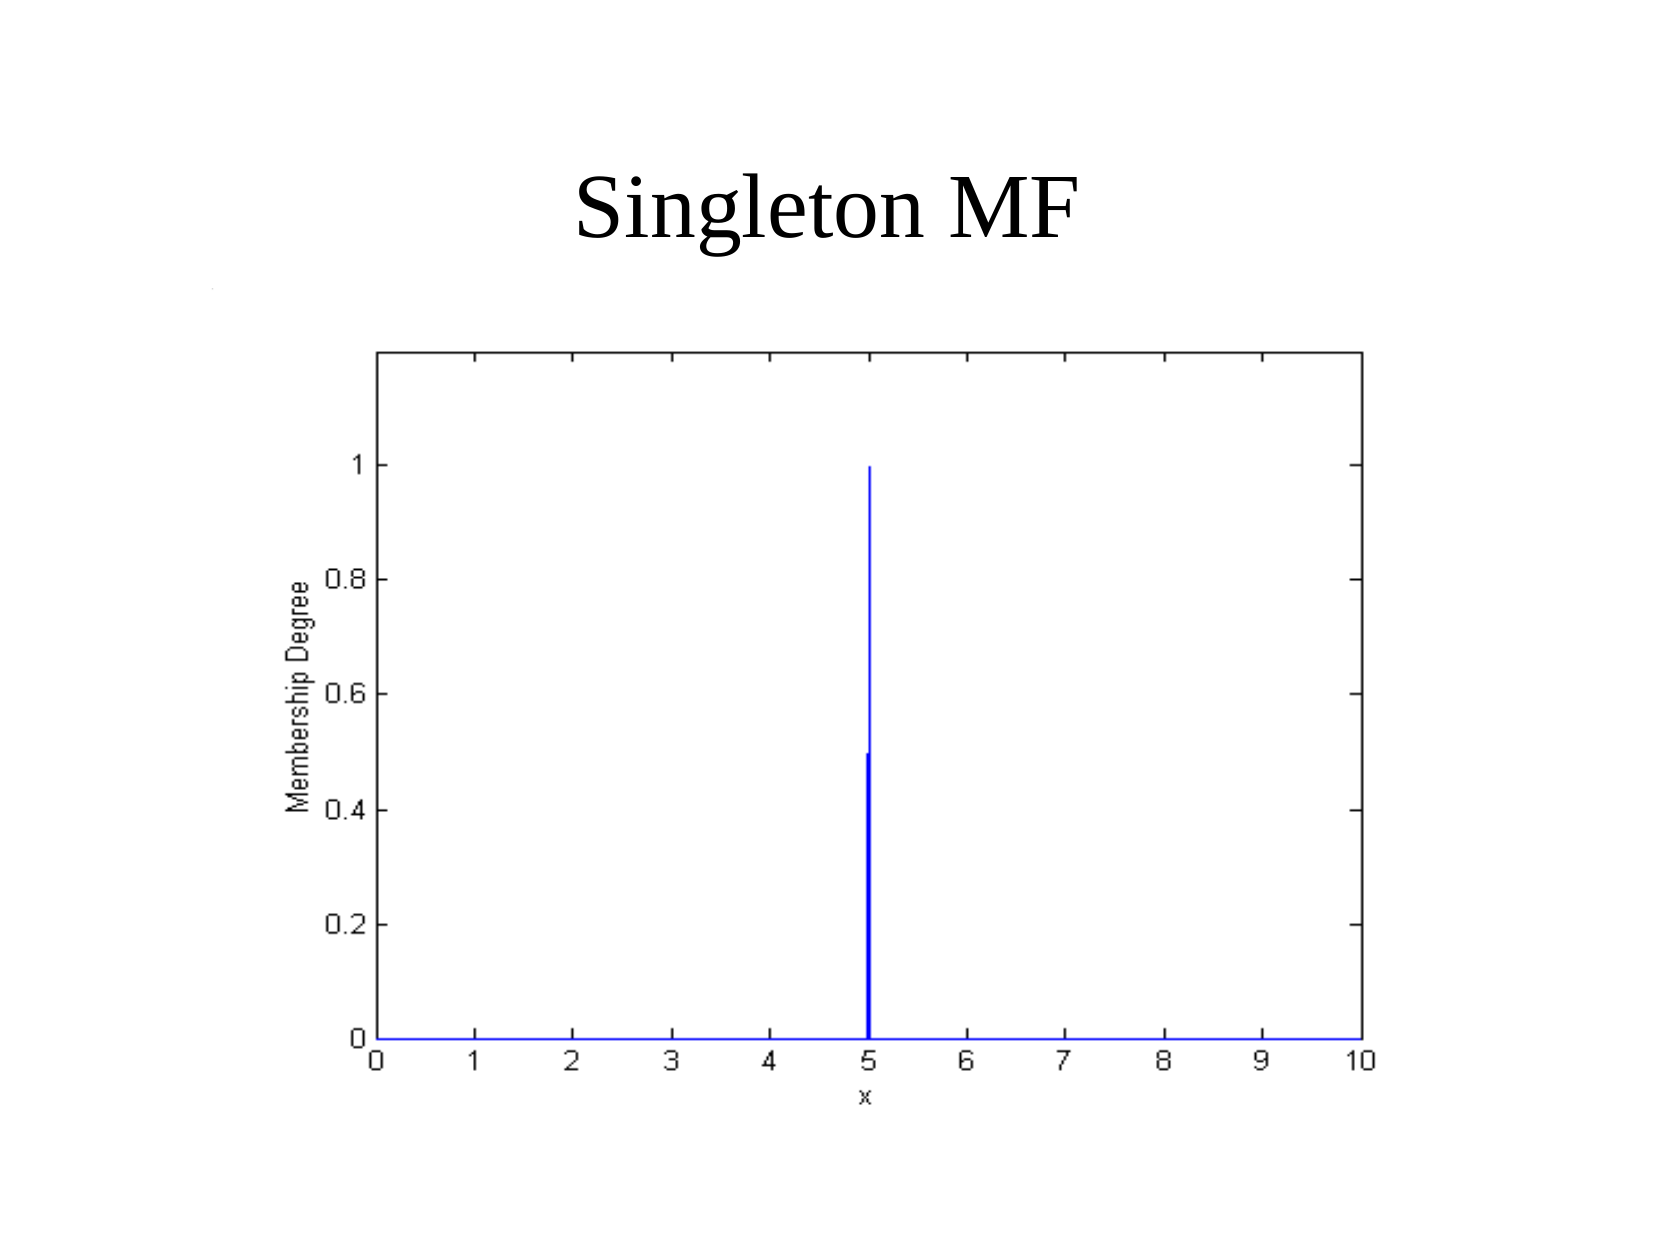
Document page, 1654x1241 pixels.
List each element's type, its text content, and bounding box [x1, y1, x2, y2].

title Singleton MF [121, 102, 1534, 311]
chart [211, 288, 1479, 1129]
